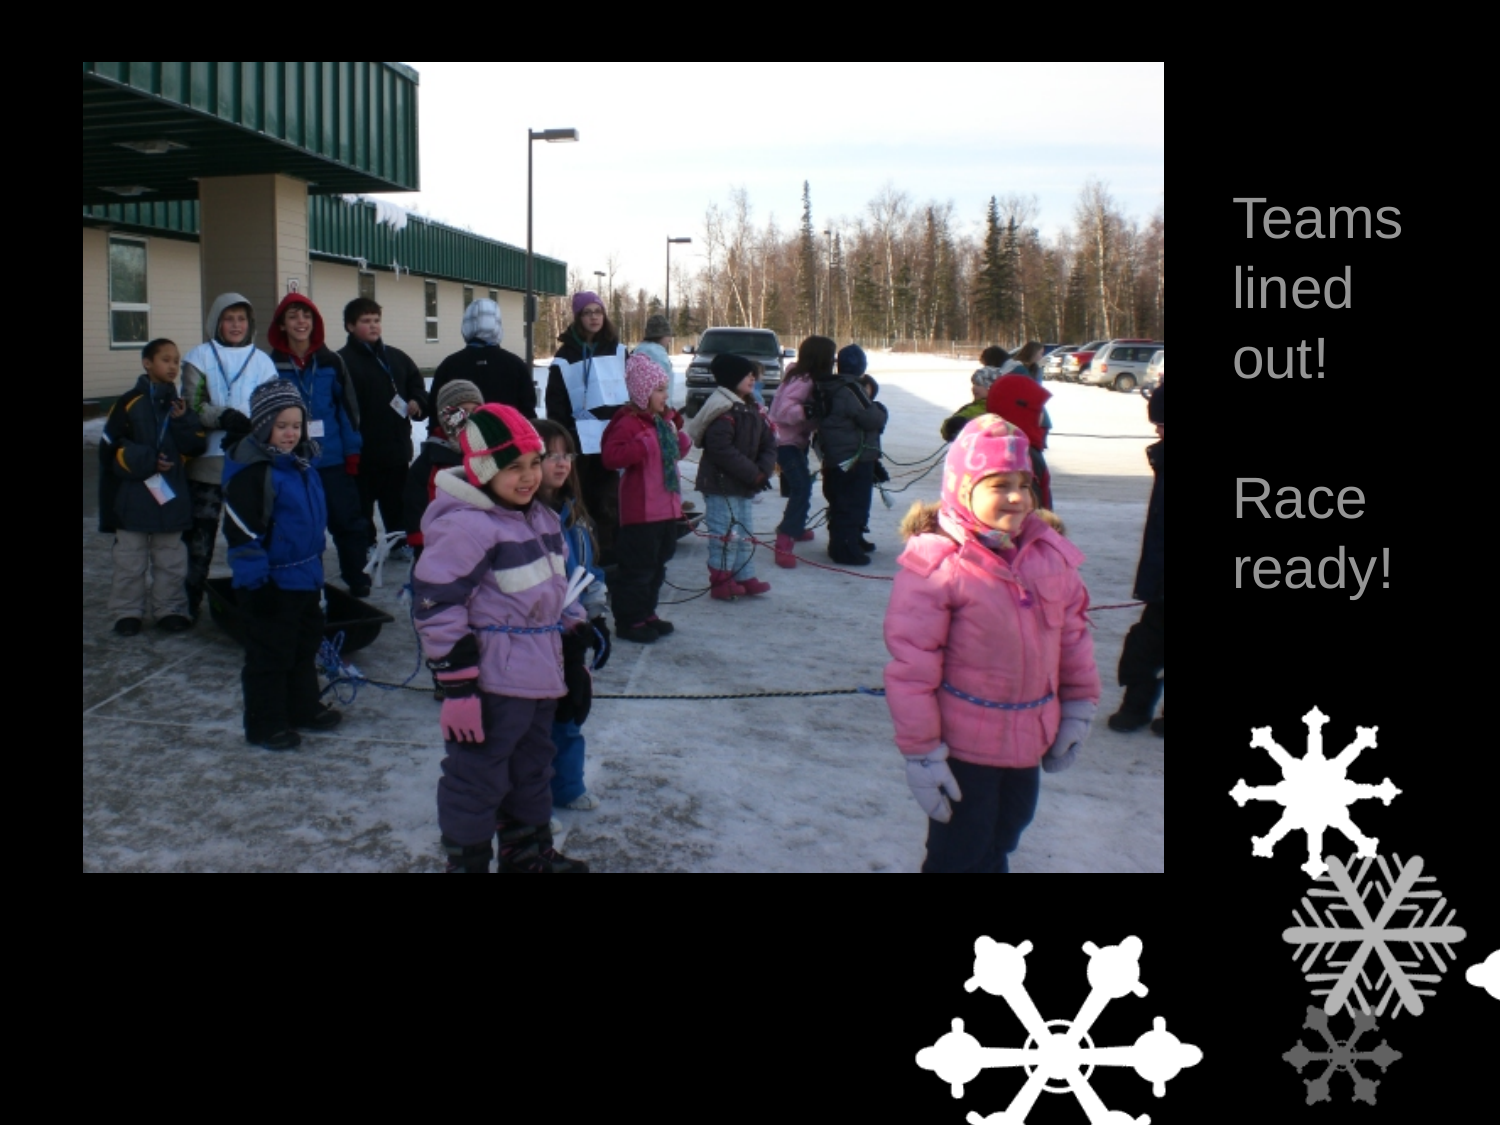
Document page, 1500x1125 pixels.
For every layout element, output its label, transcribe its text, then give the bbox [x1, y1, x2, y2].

text_box Teams lined out! Race ready! [1217, 173, 1463, 613]
picture [83, 62, 1164, 873]
